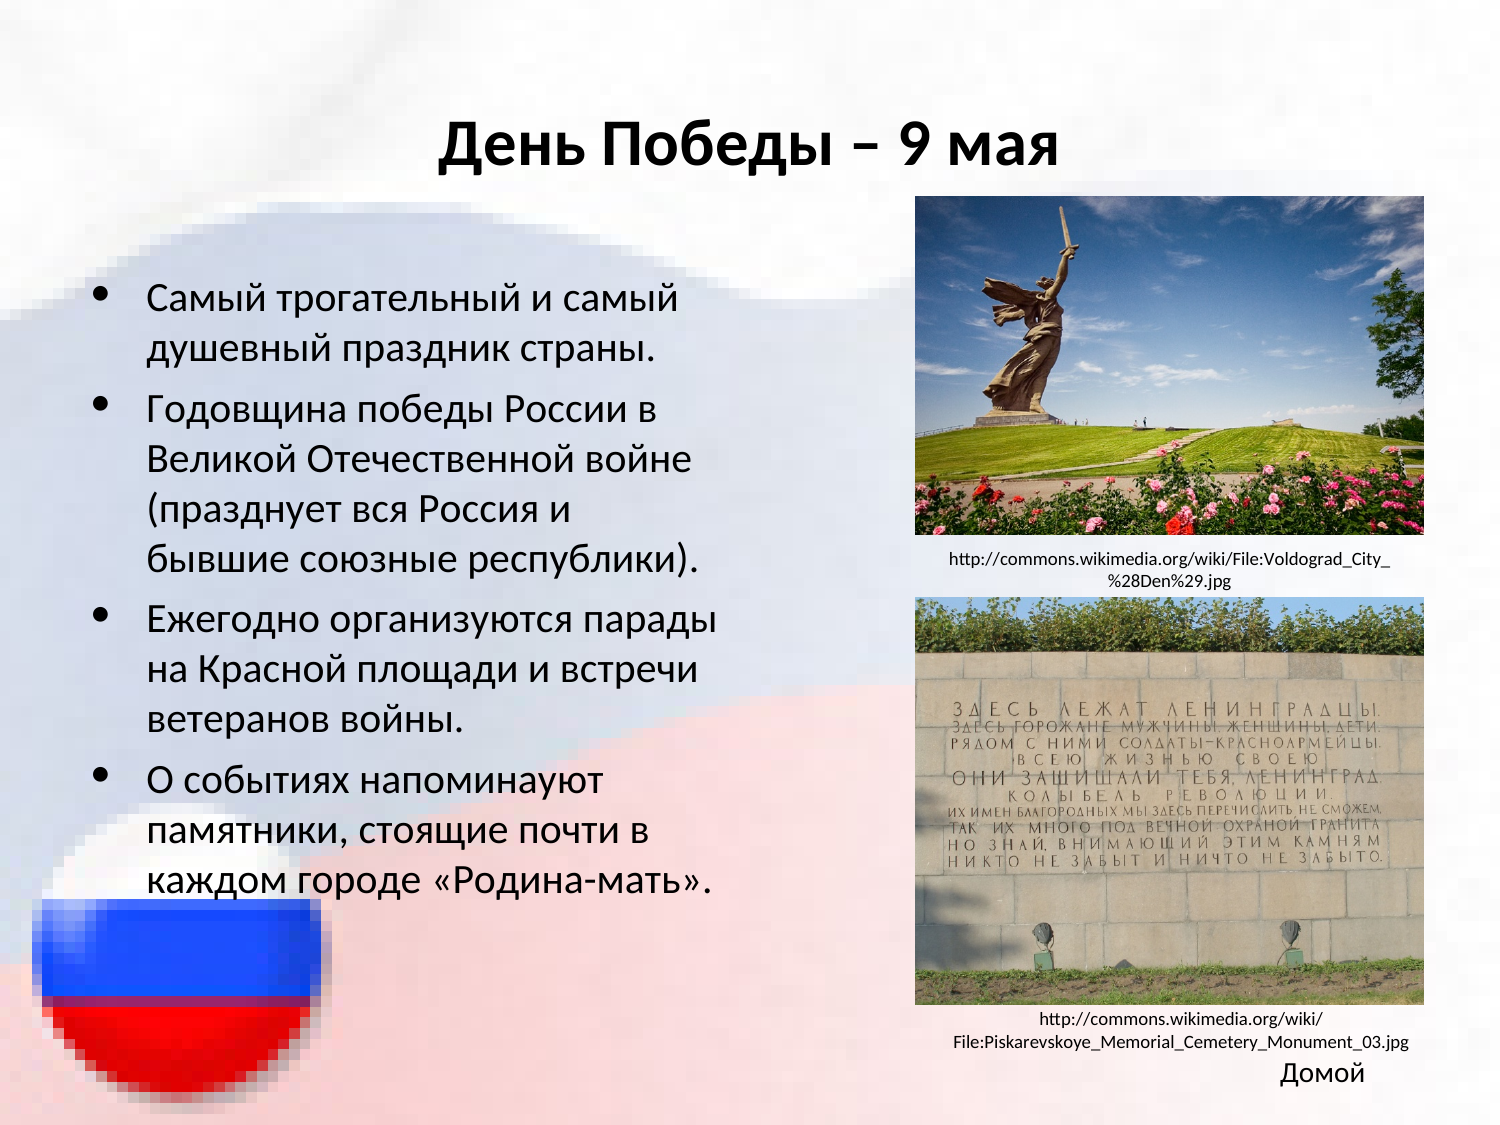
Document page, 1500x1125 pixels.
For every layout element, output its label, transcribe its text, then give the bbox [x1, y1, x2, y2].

text_box http://commons.wikimedia.org/wiki/File:Voldograd_City_%28Den%29.jpg [903, 538, 1436, 600]
text_box http://commons.wikimedia.org/wiki/File:Piskarevskoye_Memorial_Cemetery_Monument_03.jpg [915, 999, 1447, 1060]
text_box [915, 196, 1424, 535]
text_box [915, 597, 1424, 999]
picture [0, 0, 1500, 1125]
list Самый трогательный и самый душевный праздник страны. Годовщина победы России в Великой Отечественной войне (празднует вся Россия и бывшие союзные республики). Ежегодно организуются парады на Красной площади и встречи ветеранов войны. О событиях напоминауют памятники, стоящие почти в каждом городе «Родина-мать». [75, 262, 738, 1094]
text_box Домой [1226, 1050, 1420, 1090]
title День Победы – 9 мая [75, 45, 1426, 233]
